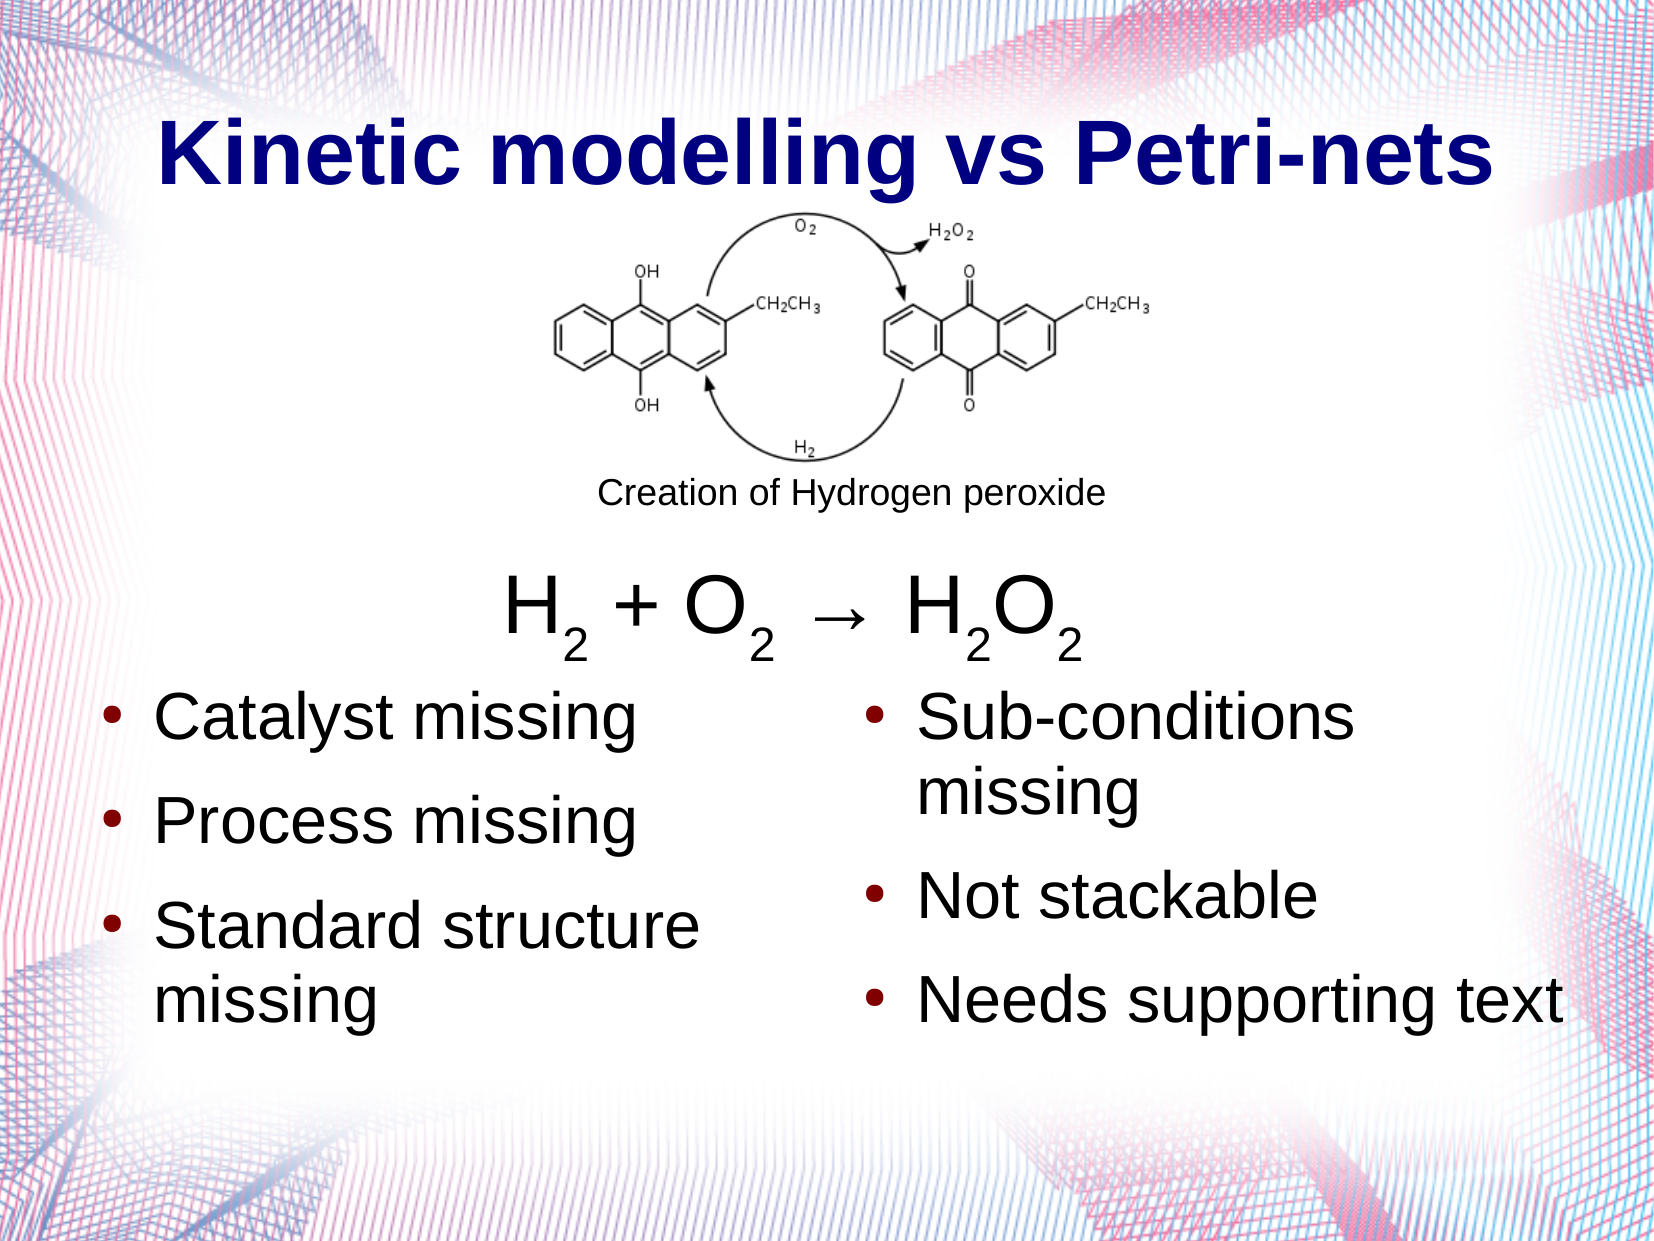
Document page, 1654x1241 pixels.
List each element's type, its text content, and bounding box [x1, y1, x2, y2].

list Catalyst missing Process missing Standard structure missing [82, 679, 809, 1141]
picture [0, 0, 1654, 1241]
title Kinetic modelling vs Petri-nets [82, 49, 1571, 257]
text_box H2 + O2 → H2O2 [394, 551, 1123, 680]
list Sub-conditions missing Not stackable Needs supporting text [845, 679, 1572, 1094]
